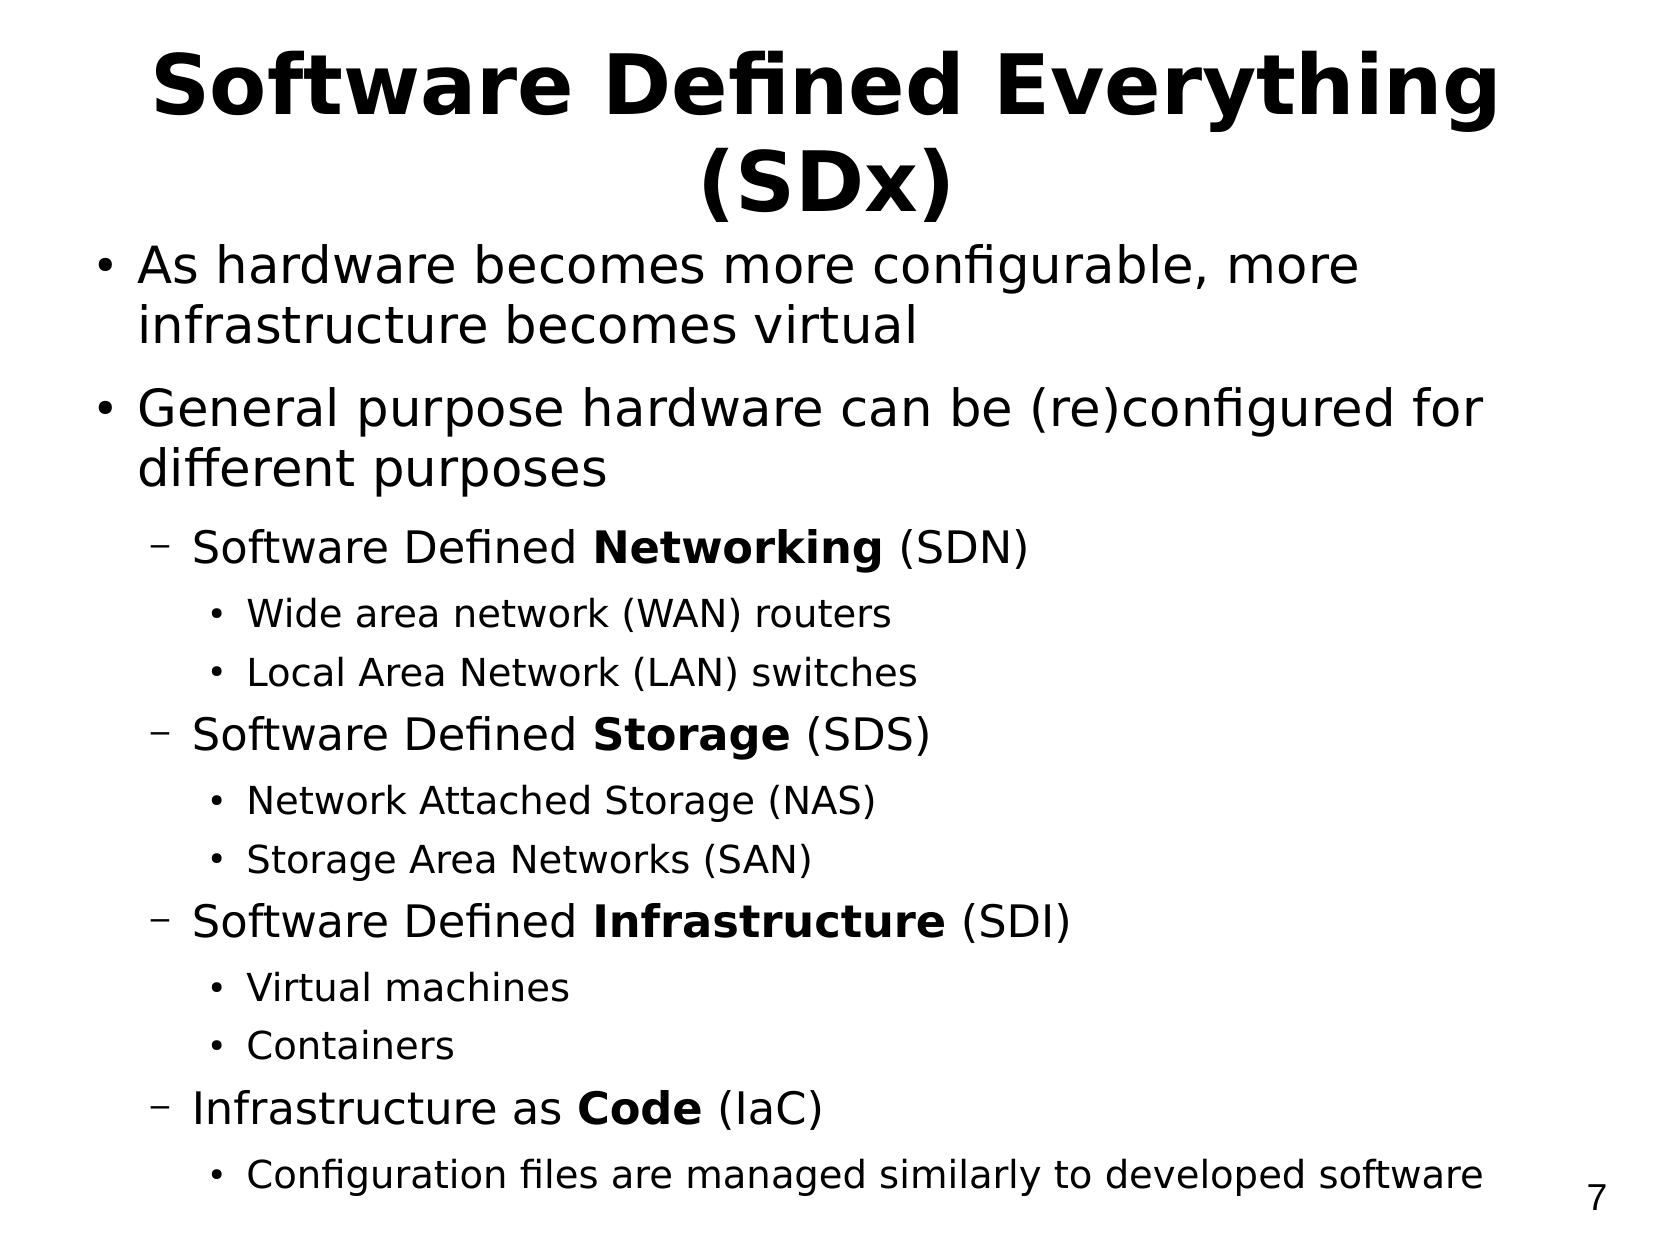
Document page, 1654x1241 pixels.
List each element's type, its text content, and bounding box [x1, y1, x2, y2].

list As hardware becomes more configurable, more infrastructure becomes virtual General purpose hardware can be (re)configured for different purposes Software Defined Networking (SDN) Wide area network (WAN) routers Local Area Network (LAN) switches Software Defined Storage (SDS) Network Attached Storage (NAS) Storage Area Networks (SAN) Software Defined Infrastructure (SDI) Virtual machines Containers Infrastructure as Code (IaC) Configuration files are managed similarly to developed software [82, 236, 1571, 1205]
title Software Defined Everything (SDx) [82, 36, 1571, 232]
